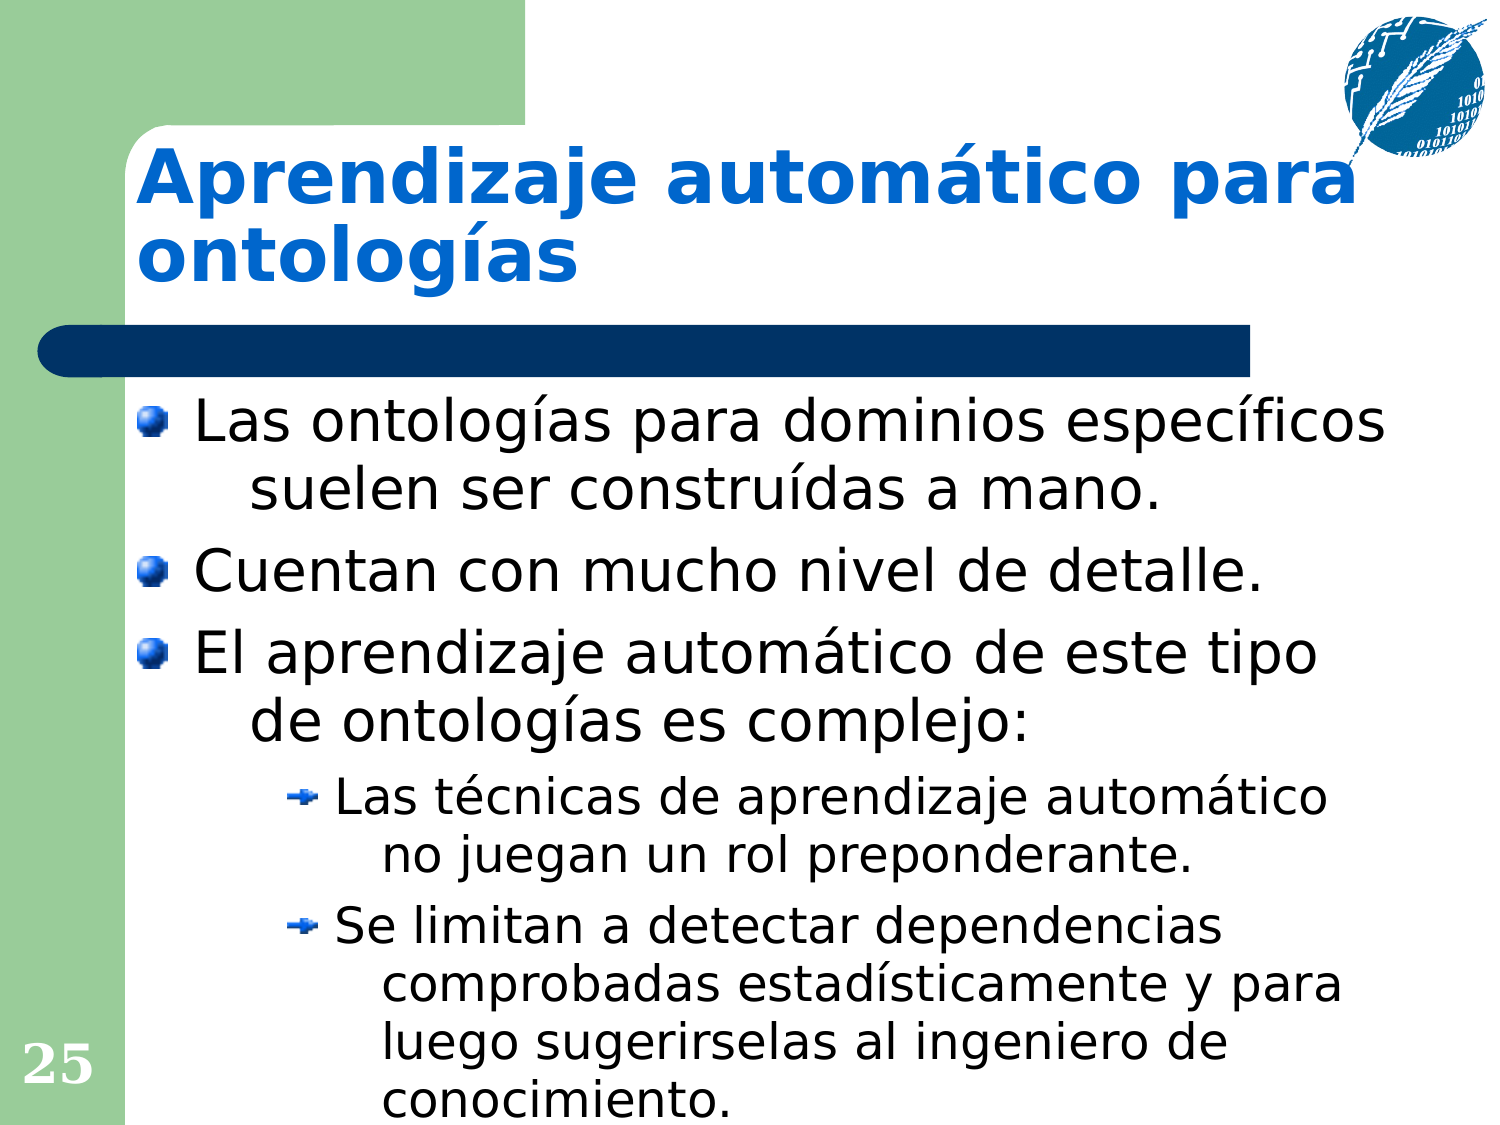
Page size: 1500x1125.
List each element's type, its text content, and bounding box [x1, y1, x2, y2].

picture [1341, 15, 1487, 172]
picture [1436, 127, 1450, 136]
picture [1433, 139, 1440, 147]
picture [1427, 138, 1431, 148]
title Aprendizaje automático para ontologías [136, 135, 1414, 302]
list Las ontologías para dominios específicos suelen ser construídas a mano. Cuentan con mucho nivel de detalle. El aprendizaje automático de este tipo de ontologías es complejo: Las técnicas de aprendizaje automático no juegan un rol preponderante. Se limitan a detectar dependencias comprobadas estadísticamente y para luego sugerirselas al ingeniero de conocimiento. [137, 387, 1400, 1072]
picture [1416, 140, 1425, 149]
